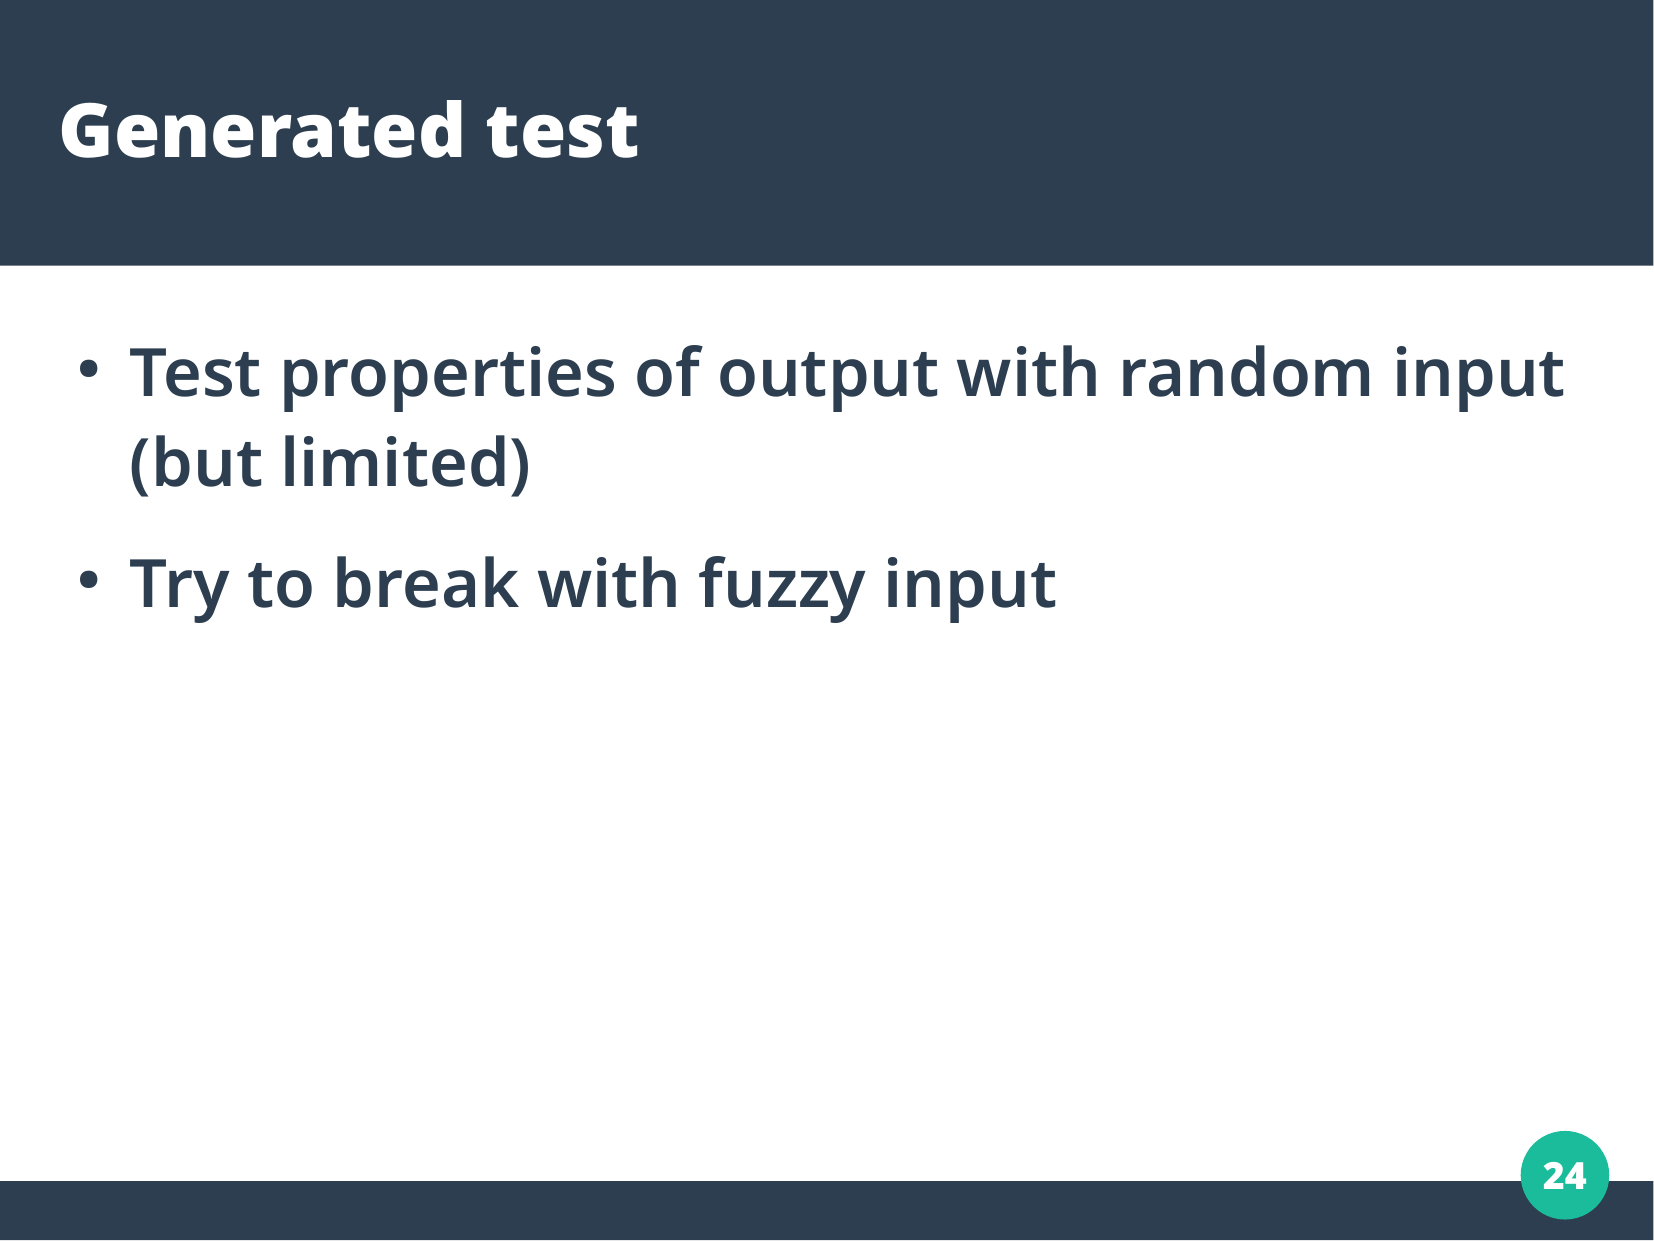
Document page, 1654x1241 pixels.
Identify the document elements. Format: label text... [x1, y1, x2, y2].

title Generated test [59, 49, 1595, 207]
list Test properties of output with random input (but limited) Try to break with fuzzy input [59, 324, 1595, 1152]
